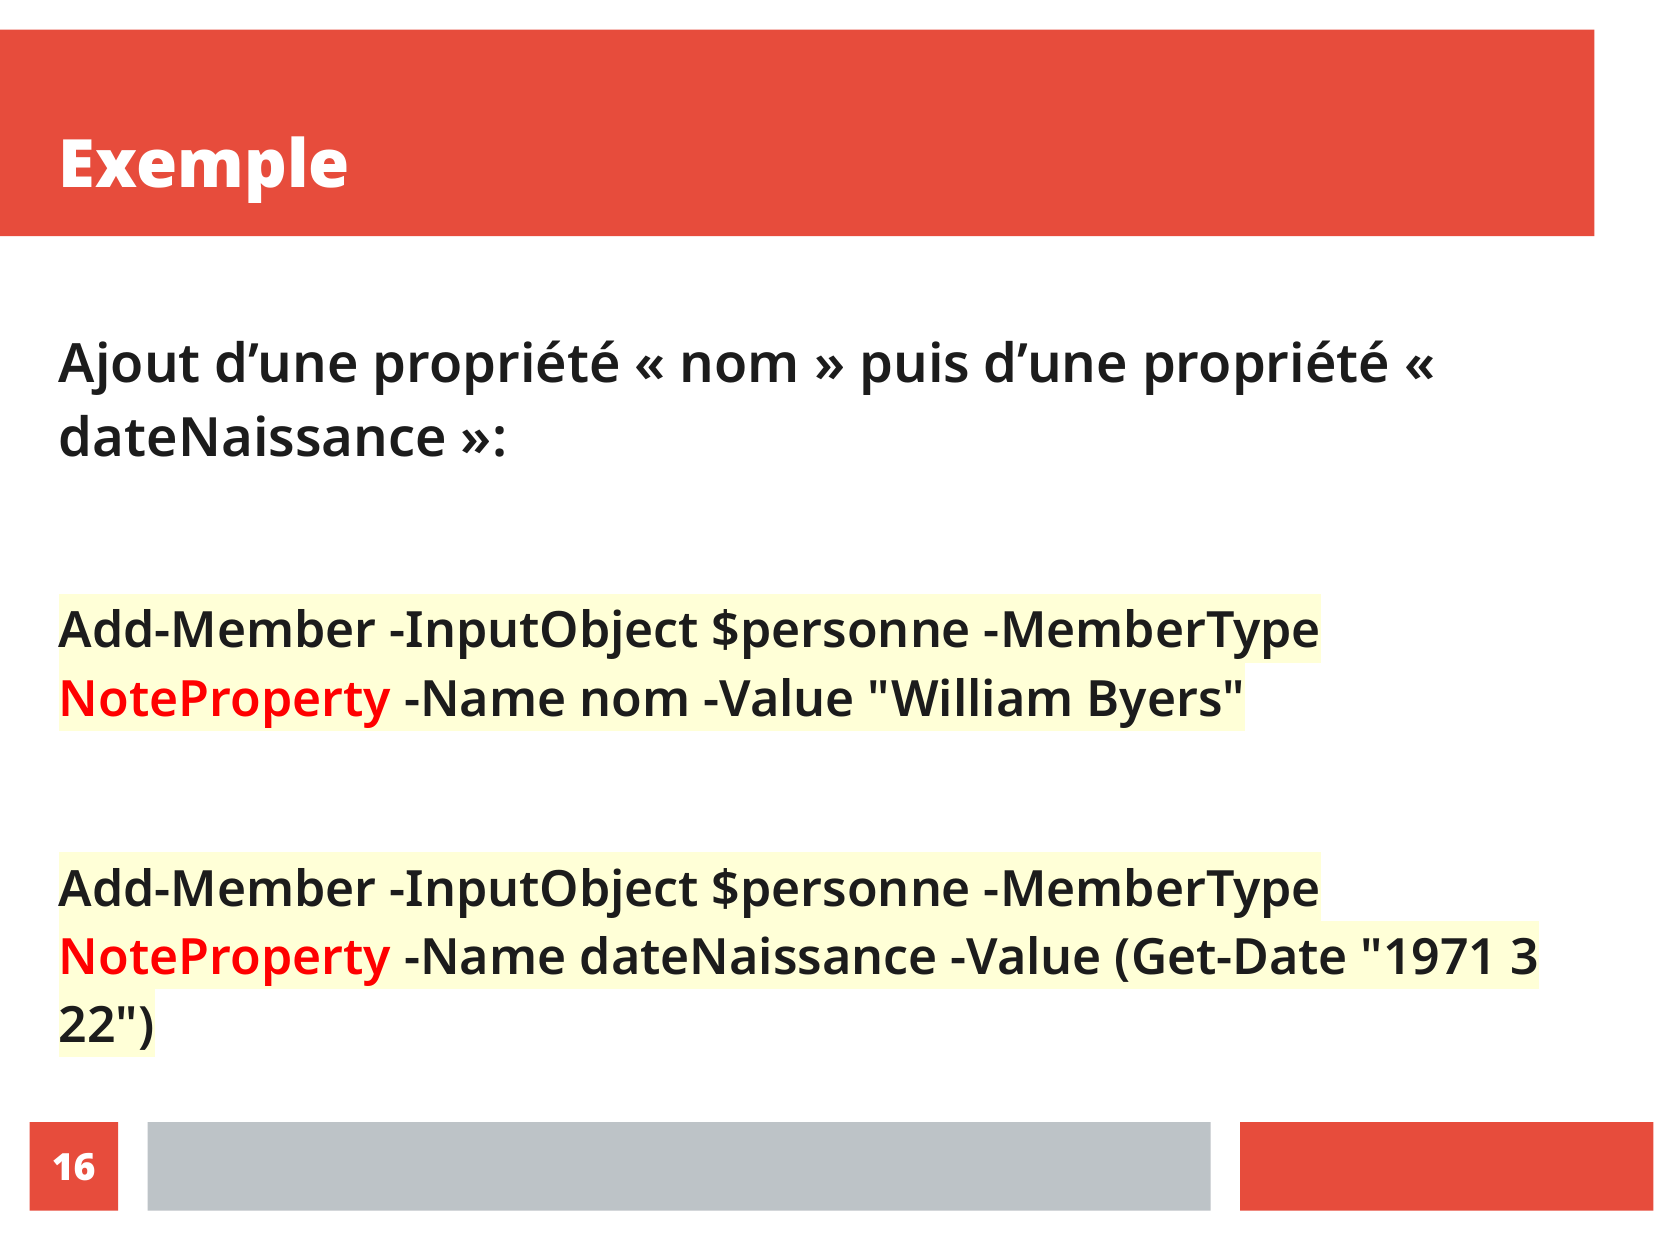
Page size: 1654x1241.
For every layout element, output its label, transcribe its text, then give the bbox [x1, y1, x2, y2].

title Exemple [59, 59, 1595, 207]
list Ajout d’une propriété « nom » puis d’une propriété « dateNaissance »: Add-Member -InputObject $personne -MemberType NoteProperty -Name nom -Value "William Byers" Add-Member -InputObject $personne -MemberType NoteProperty -Name dateNaissance -Value (Get-Date "1971 3 22") [59, 324, 1565, 1093]
